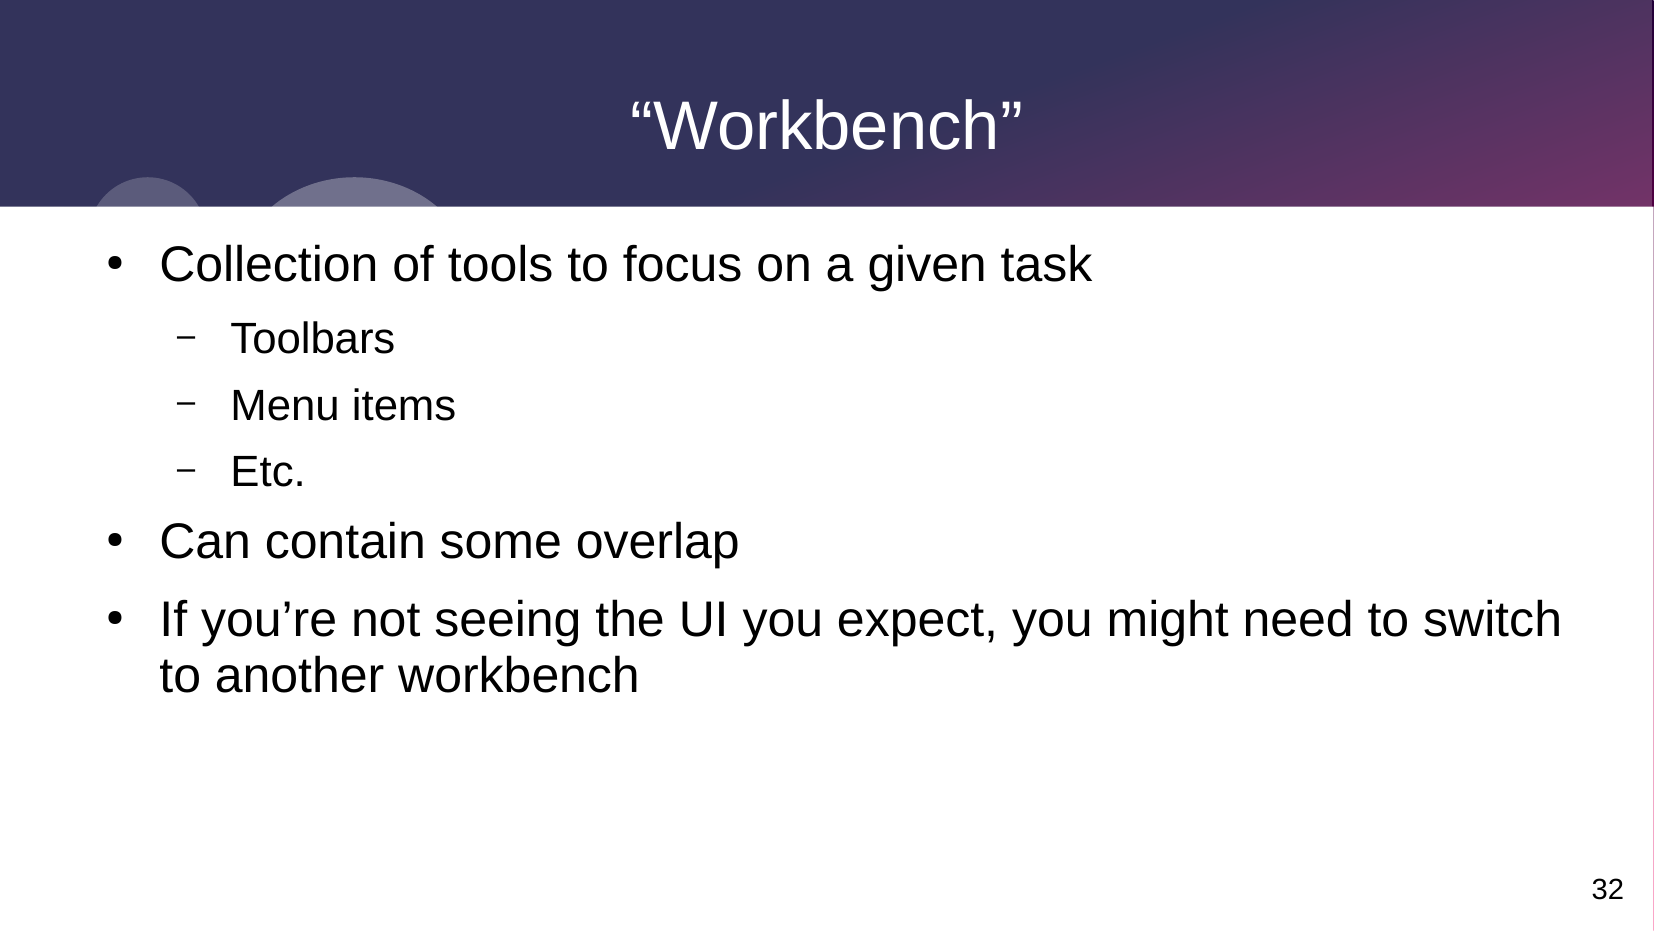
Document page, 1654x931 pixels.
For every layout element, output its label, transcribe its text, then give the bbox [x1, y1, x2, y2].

list Collection of tools to focus on a given task Toolbars Menu items Etc. Can contain some overlap If you’re not seeing the UI you expect, you might need to switch to another workbench [88, 236, 1565, 827]
title “Workbench” [88, 44, 1565, 207]
